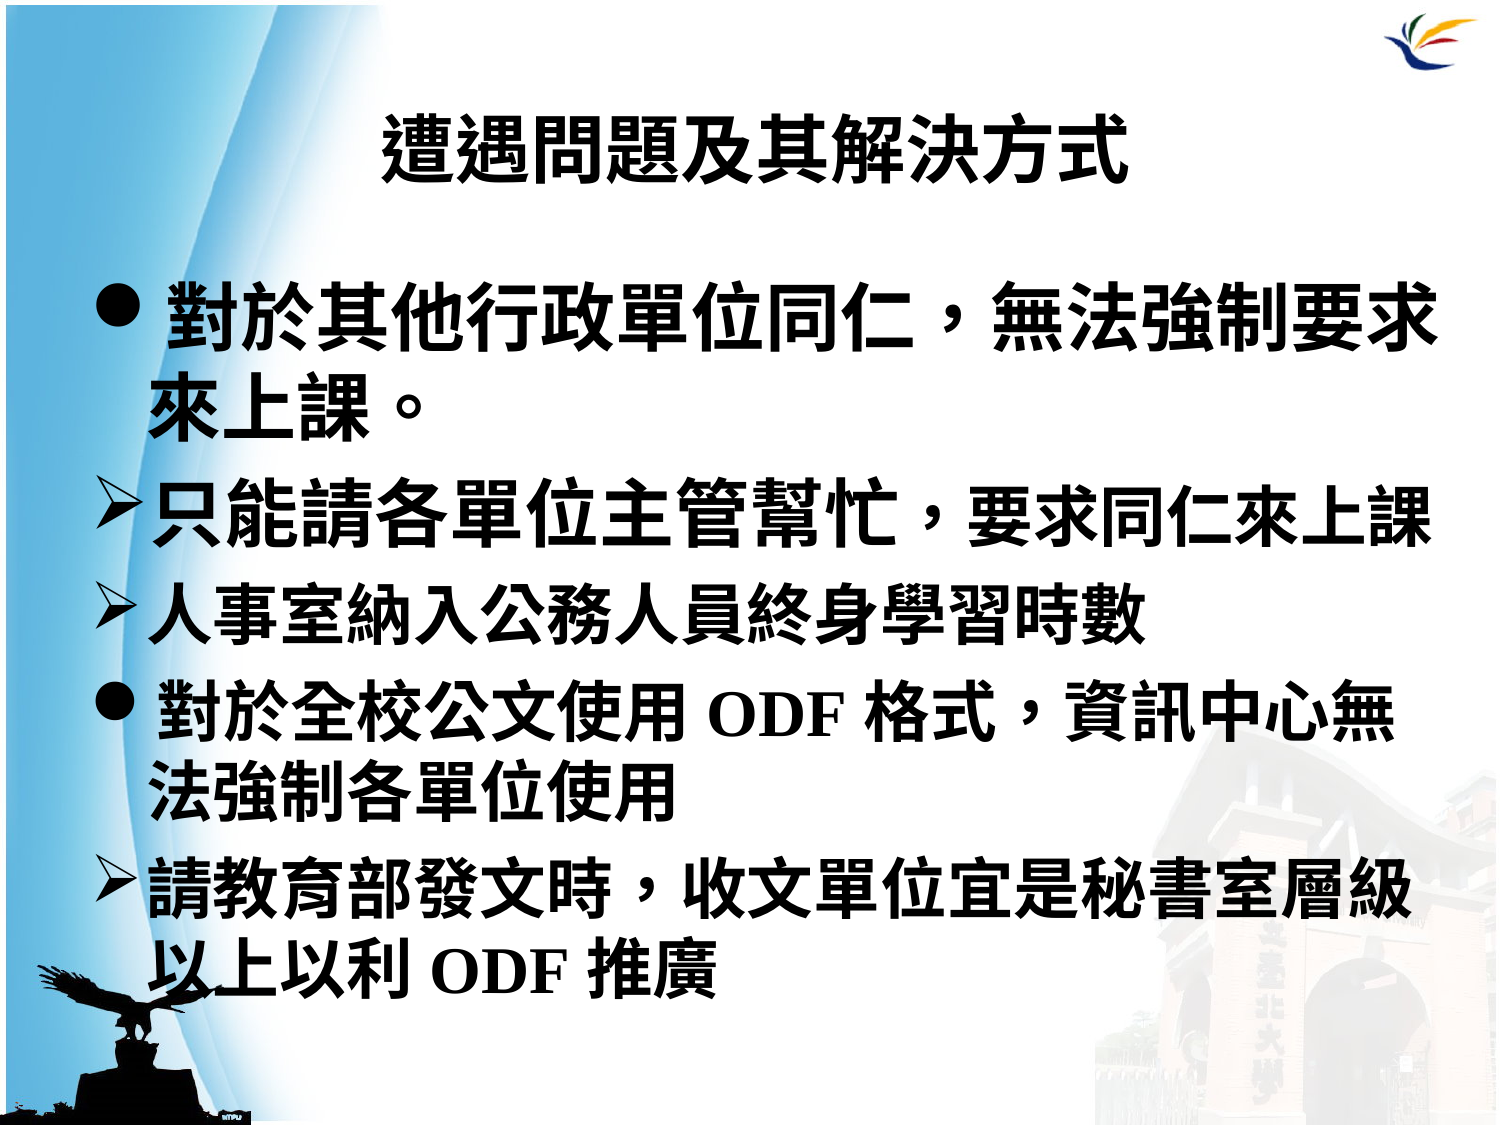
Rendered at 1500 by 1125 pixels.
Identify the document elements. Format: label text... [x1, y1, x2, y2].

list 對於其他行政單位同仁，無法強制要求來上課。 只能請各單位主管幫忙，要求同仁來上課 人事室納入公務人員終身學習時數 對於全校公文使用ODF格式，資訊中心無法強制各單位使用 請教育部發文時，收文單位宜是秘書室層級以上以利ODF推廣 [75, 262, 1471, 1005]
text_box 遭遇問題及其解決方式 [366, 82, 1182, 188]
picture [0, 0, 1500, 1125]
